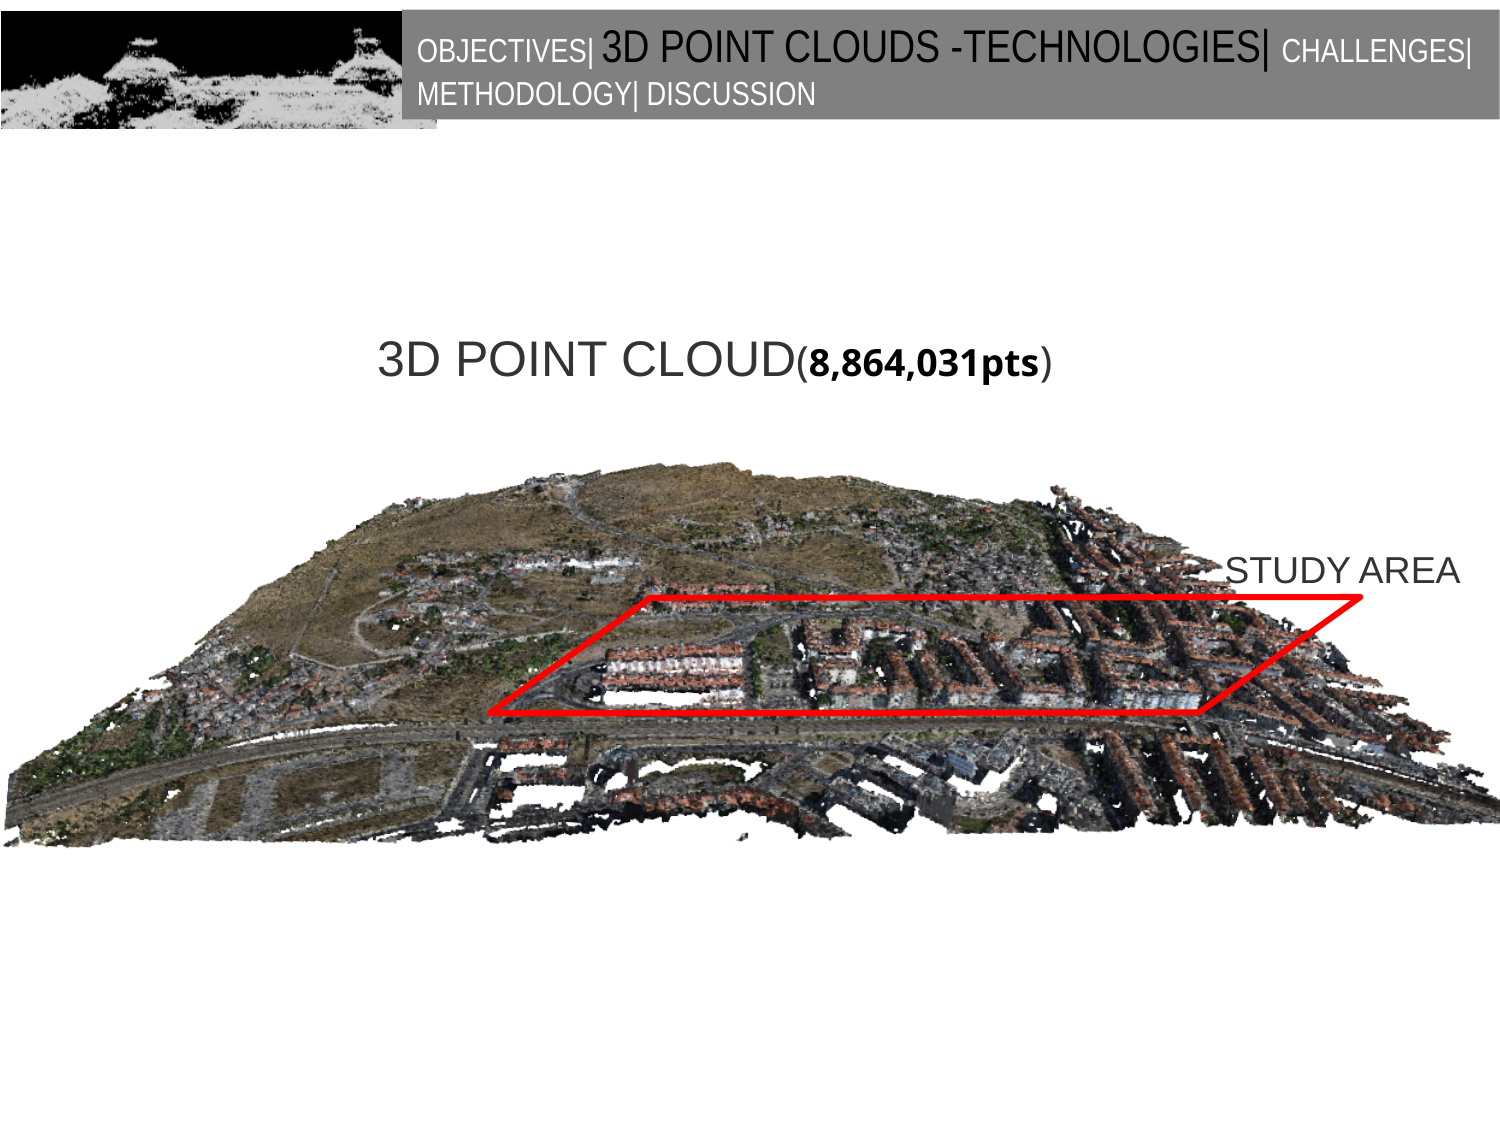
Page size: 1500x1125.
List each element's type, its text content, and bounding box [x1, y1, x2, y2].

text_box STUDY AREA [885, 525, 1500, 616]
picture [501, 601, 1327, 710]
text_box OBJECTIVES| 3D POINT CLOUDS -TECHNOLOGIES| CHALLENGES| METHODOLOGY| DISCUSSION [402, 9, 1500, 120]
picture [0, 11, 1500, 1045]
text_box 3D POINT CLOUD(8,864,031pts) [270, 314, 1186, 405]
